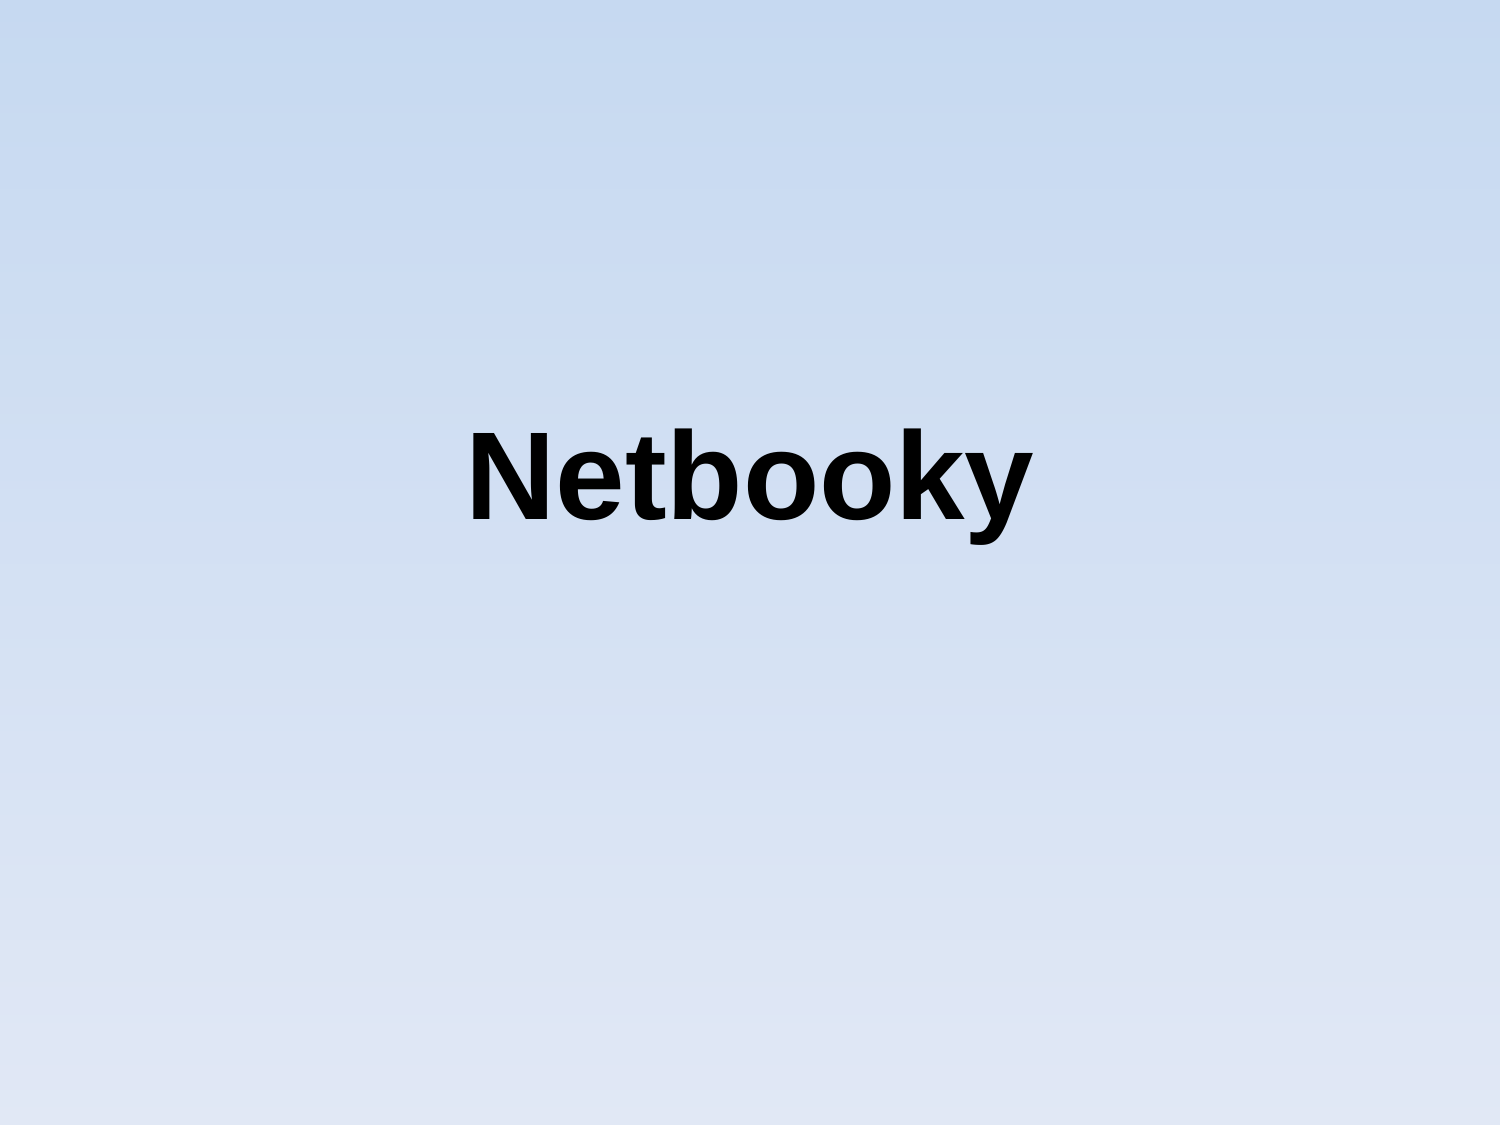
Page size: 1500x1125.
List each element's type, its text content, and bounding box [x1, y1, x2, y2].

title Netbooky [112, 349, 1388, 591]
